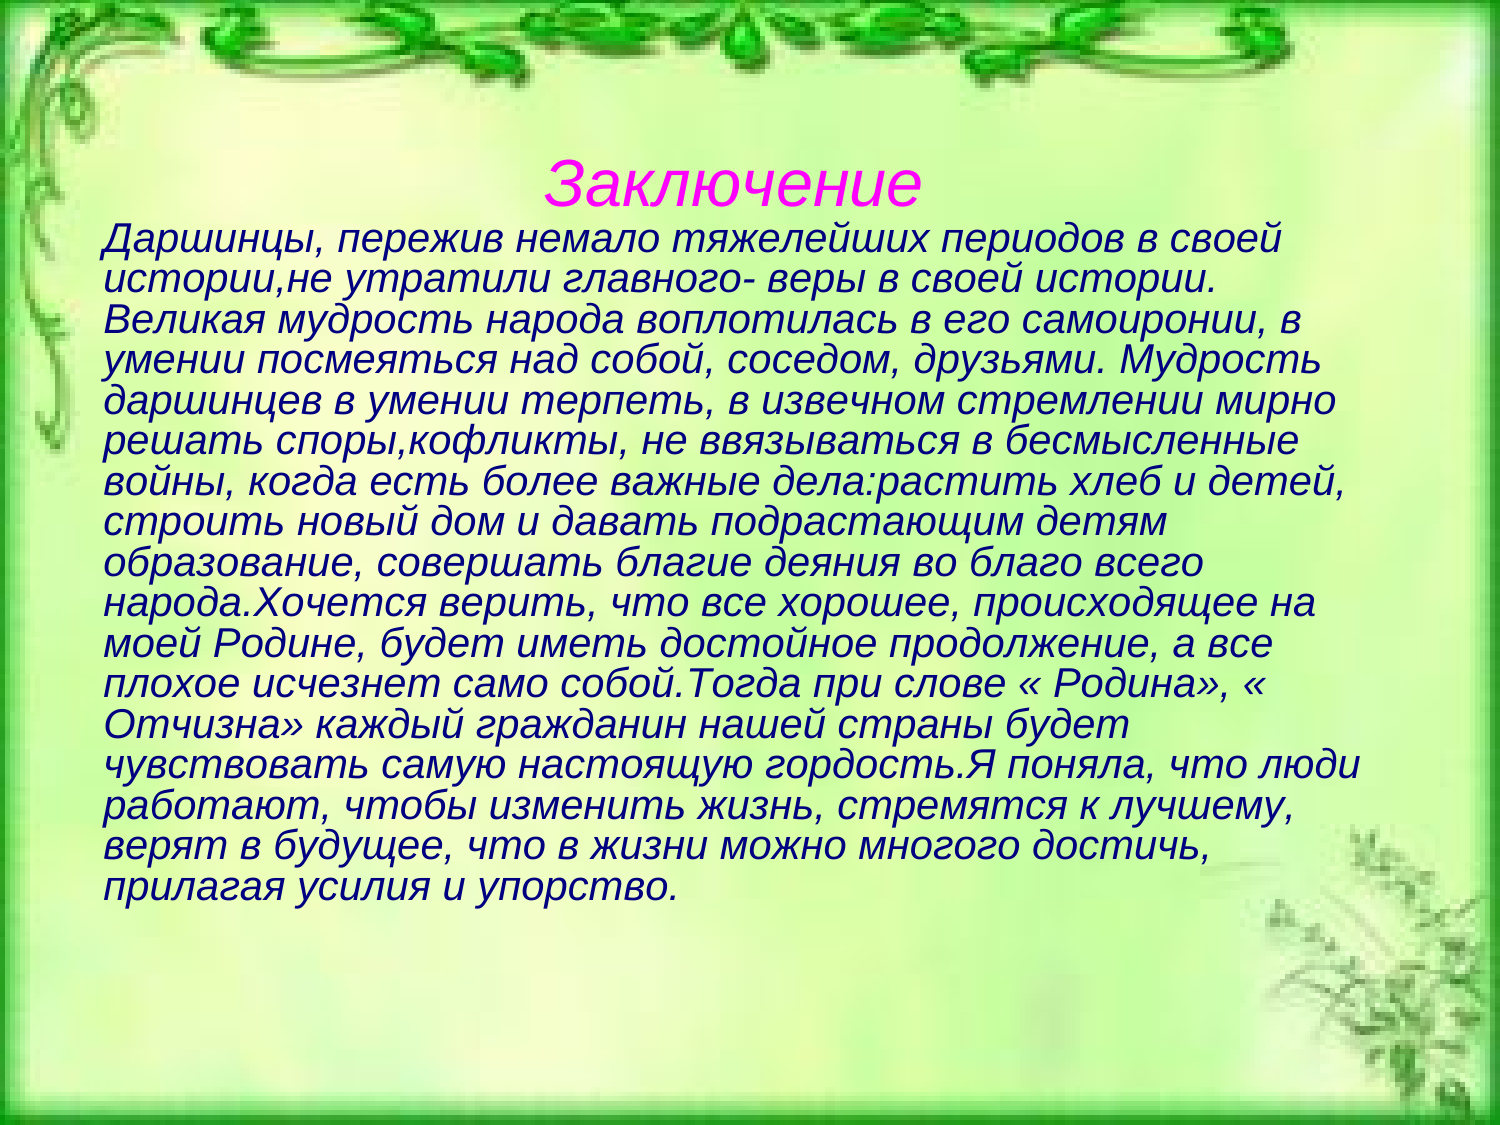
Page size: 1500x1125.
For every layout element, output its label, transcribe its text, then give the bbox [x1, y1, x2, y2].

picture [0, 0, 1500, 1125]
text_box Заключение Даршинцы, пережив немало тяжелейших периодов в своей истории,не утратили главного- веры в своей истории. Великая мудрость народа воплотилась в его самоиронии, в умении посмеяться над собой, соседом, друзьями. Мудрость даршинцев в умении терпеть, в извечном стремлении мирно решать споры,кофликты, не ввязываться в бесмысленные войны, когда есть более важные дела:растить хлеб и детей, строить новый дом и давать подрастающим детям образование, совершать благие деяния во благо всего народа.Хочется верить, что все хорошее, происходящее на моей Родине, будет иметь достойное продолжение, а все плохое исчезнет само собой.Тогда при слове « Родина», « Отчизна» каждый гражданин нашей страны будет чувствовать самую настоящую гордость.Я поняла, что люди работают, чтобы изменить жизнь, стремятся к лучшему, верят в будущее, что в жизни можно многого достичь, прилагая усилия и упорство. [88, 147, 1388, 957]
